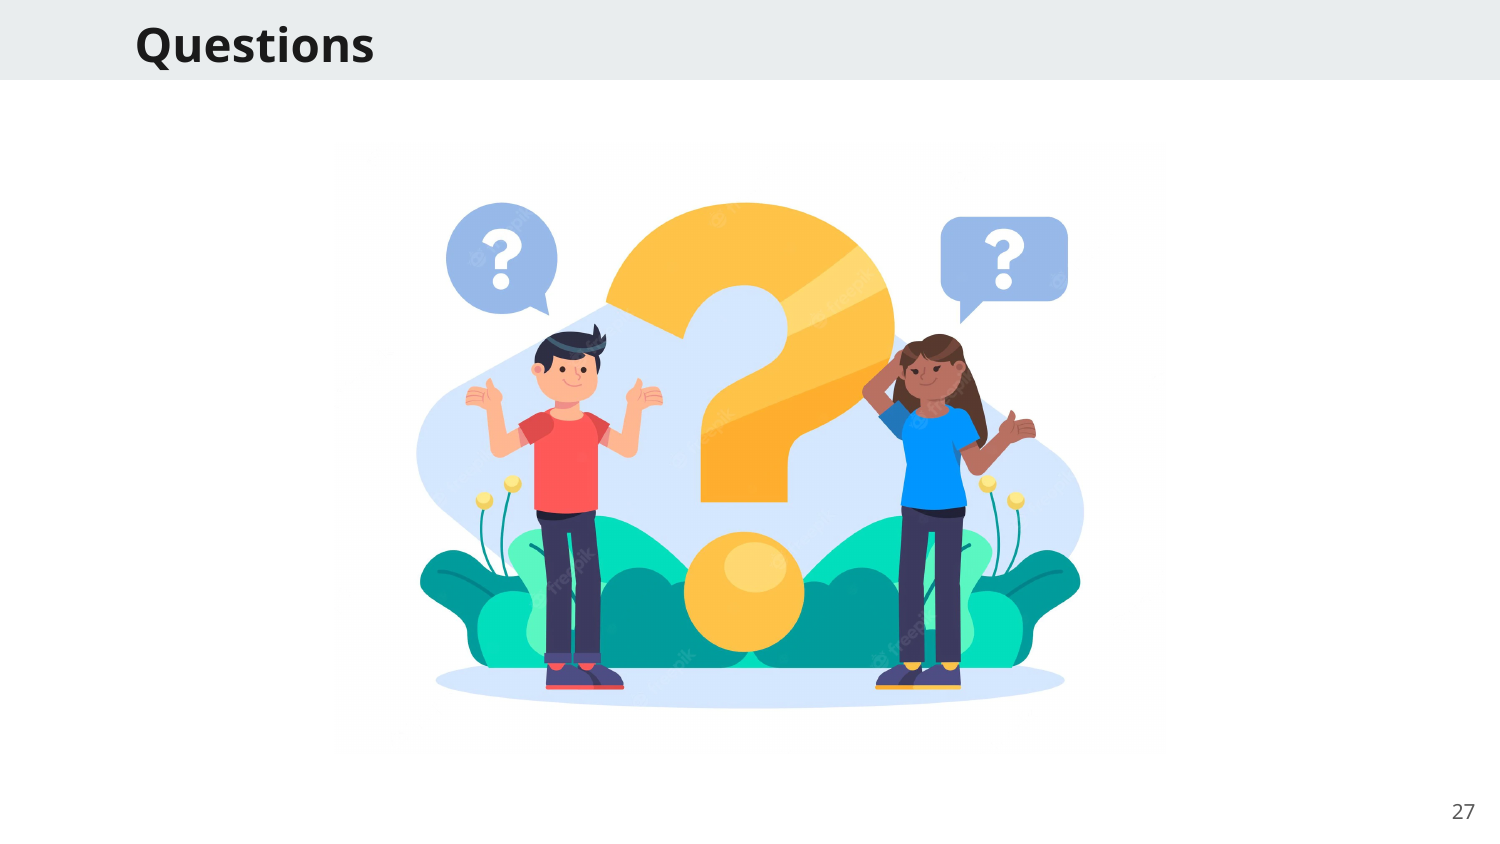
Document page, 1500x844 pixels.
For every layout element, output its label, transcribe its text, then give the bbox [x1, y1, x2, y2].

slide_number 27 [1400, 779, 1491, 844]
title Questions [119, 0, 1381, 88]
picture [334, 142, 1166, 754]
